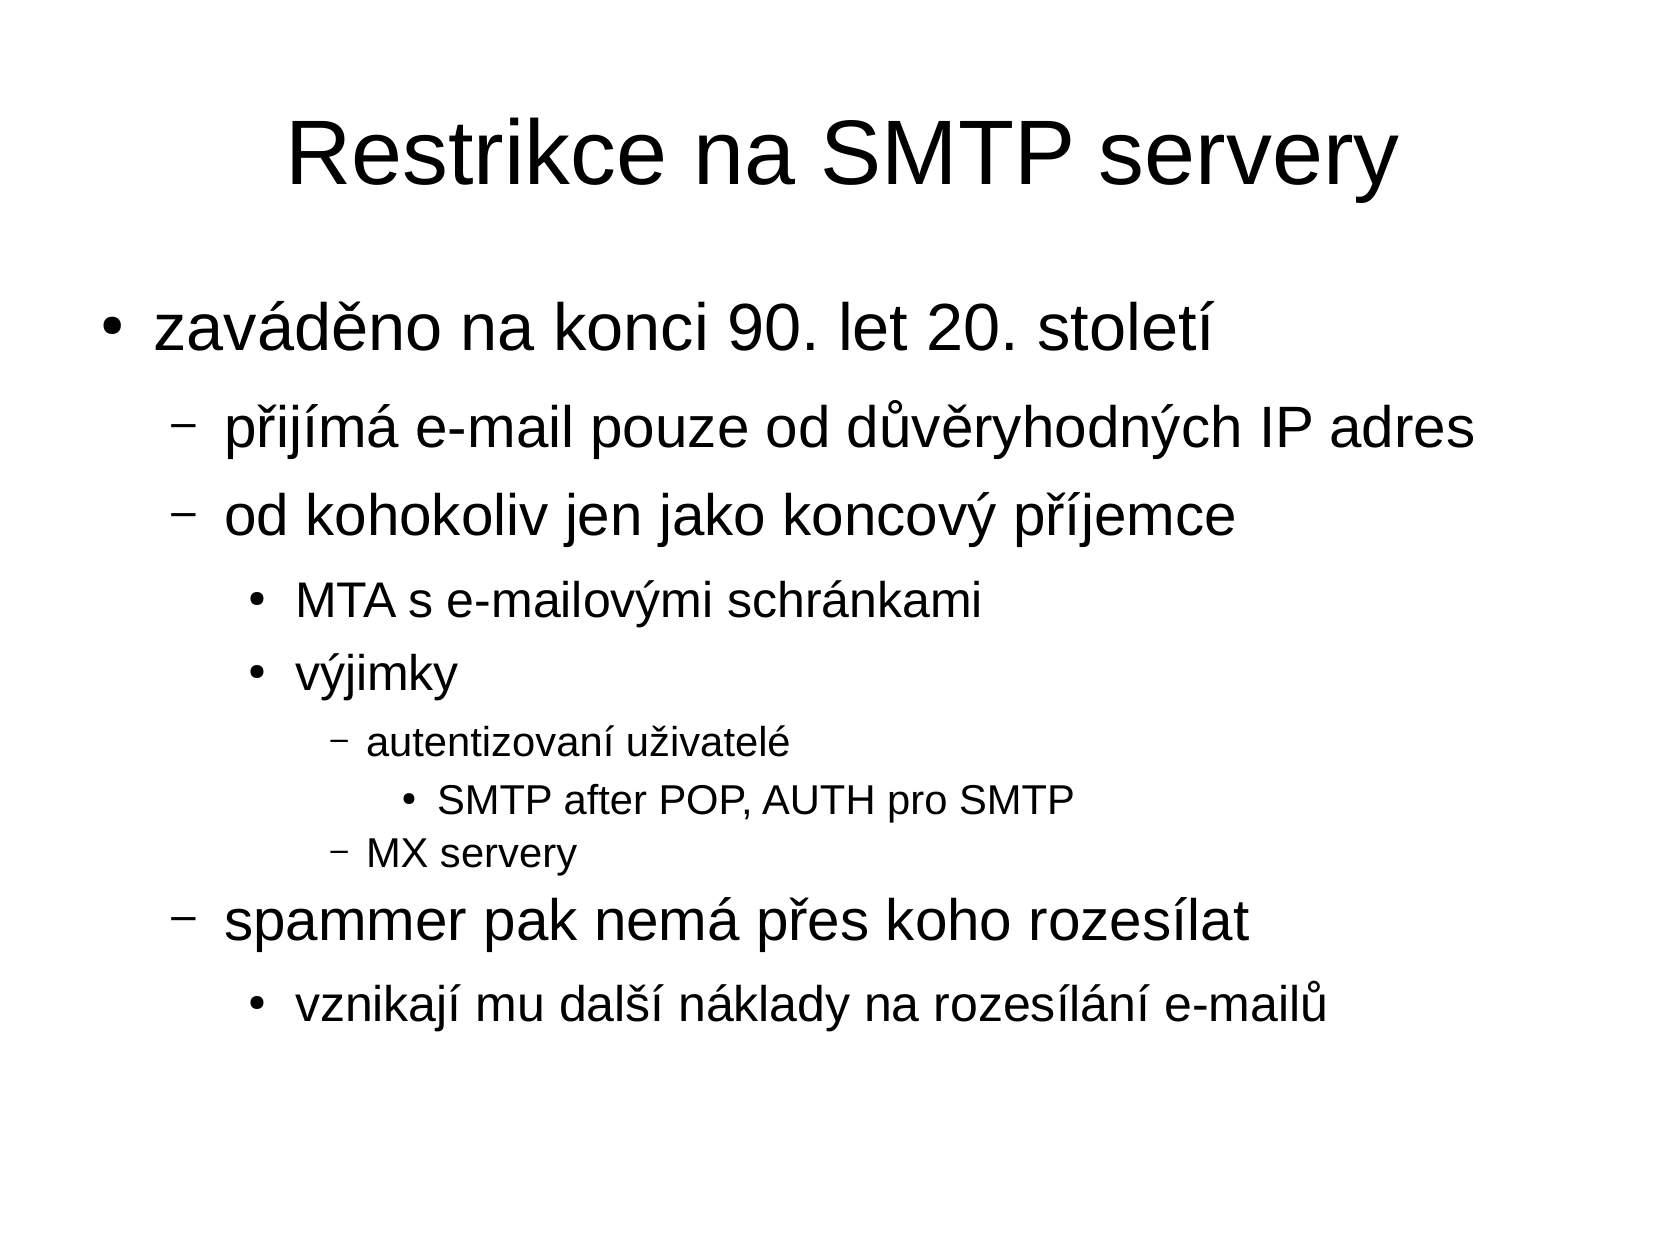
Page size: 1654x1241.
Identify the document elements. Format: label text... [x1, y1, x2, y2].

title Restrikce na SMTP servery [82, 49, 1571, 257]
list zaváděno na konci 90. let 20. století přijímá e-mail pouze od důvěryhodných IP adres od kohokoliv jen jako koncový příjemce MTA s e-mailovými schránkami výjimky autentizovaní uživatelé SMTP after POP, AUTH pro SMTP MX servery spammer pak nemá přes koho rozesílat vznikají mu další náklady na rozesílání e-mailů [82, 290, 1571, 1109]
